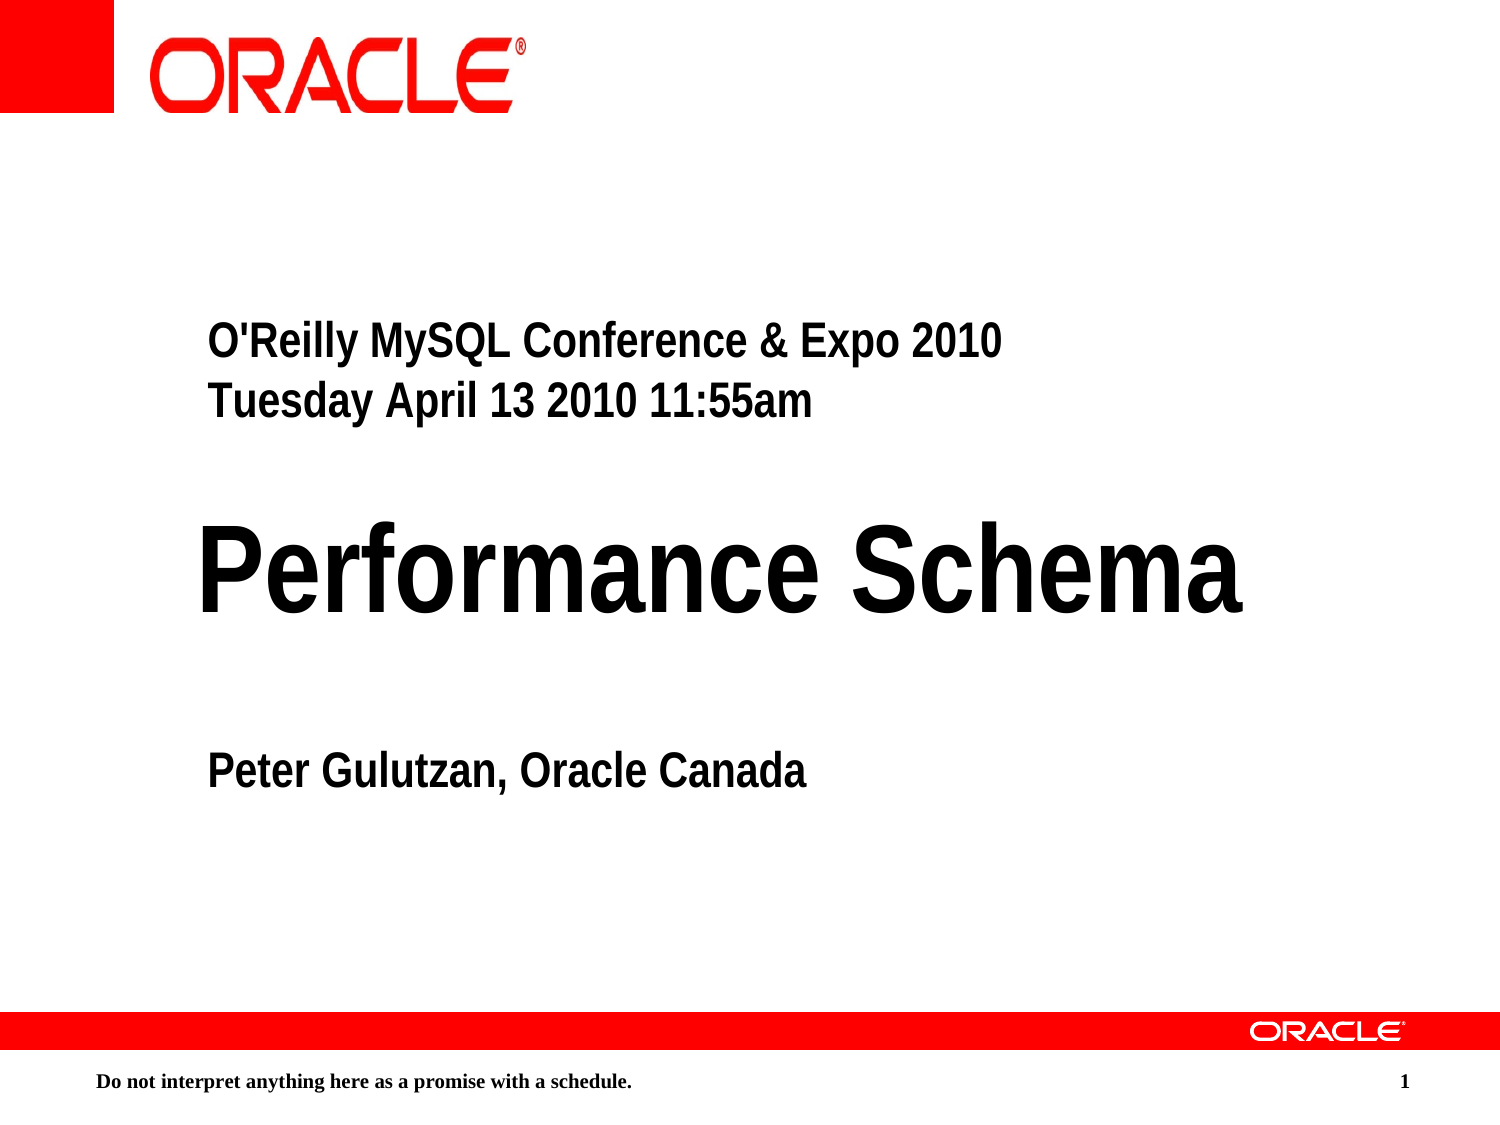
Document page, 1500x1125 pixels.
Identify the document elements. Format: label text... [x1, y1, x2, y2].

picture [0, 0, 114, 113]
picture [150, 37, 526, 113]
text_box O'Reilly MySQL Conference & Expo 2010 Tuesday April 13 2010 11:55am Performance Schema Peter Gulutzan, Oracle Canada [169, 299, 1259, 986]
picture [0, 1012, 1500, 1050]
